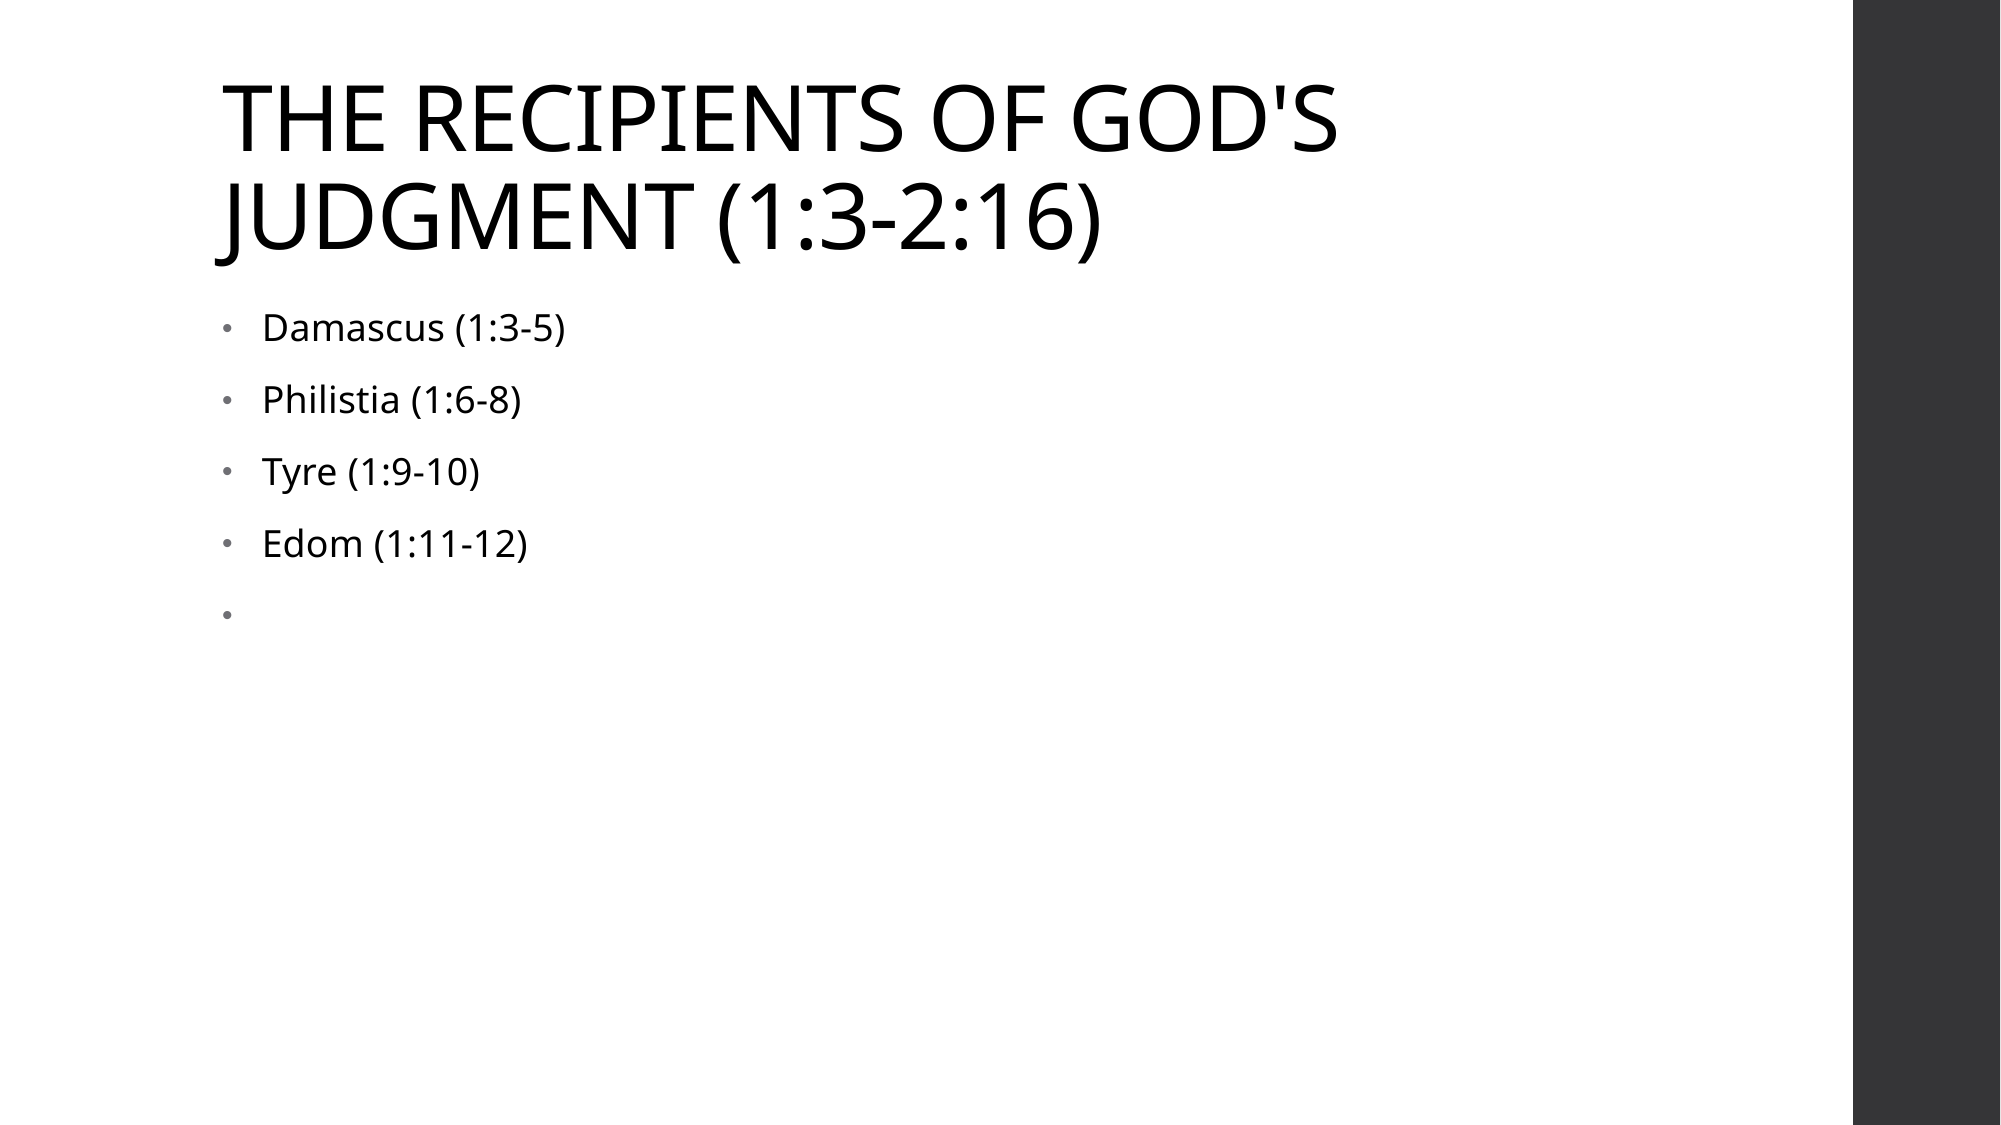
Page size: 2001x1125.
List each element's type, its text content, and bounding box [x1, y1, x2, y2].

title THE RECIPIENTS OF GOD'S JUDGMENT (1:3-2:16) [206, 60, 1797, 278]
list Damascus (1:3-5) Philistia (1:6-8) Tyre (1:9-10) Edom (1:11-12) [206, 299, 1617, 1014]
